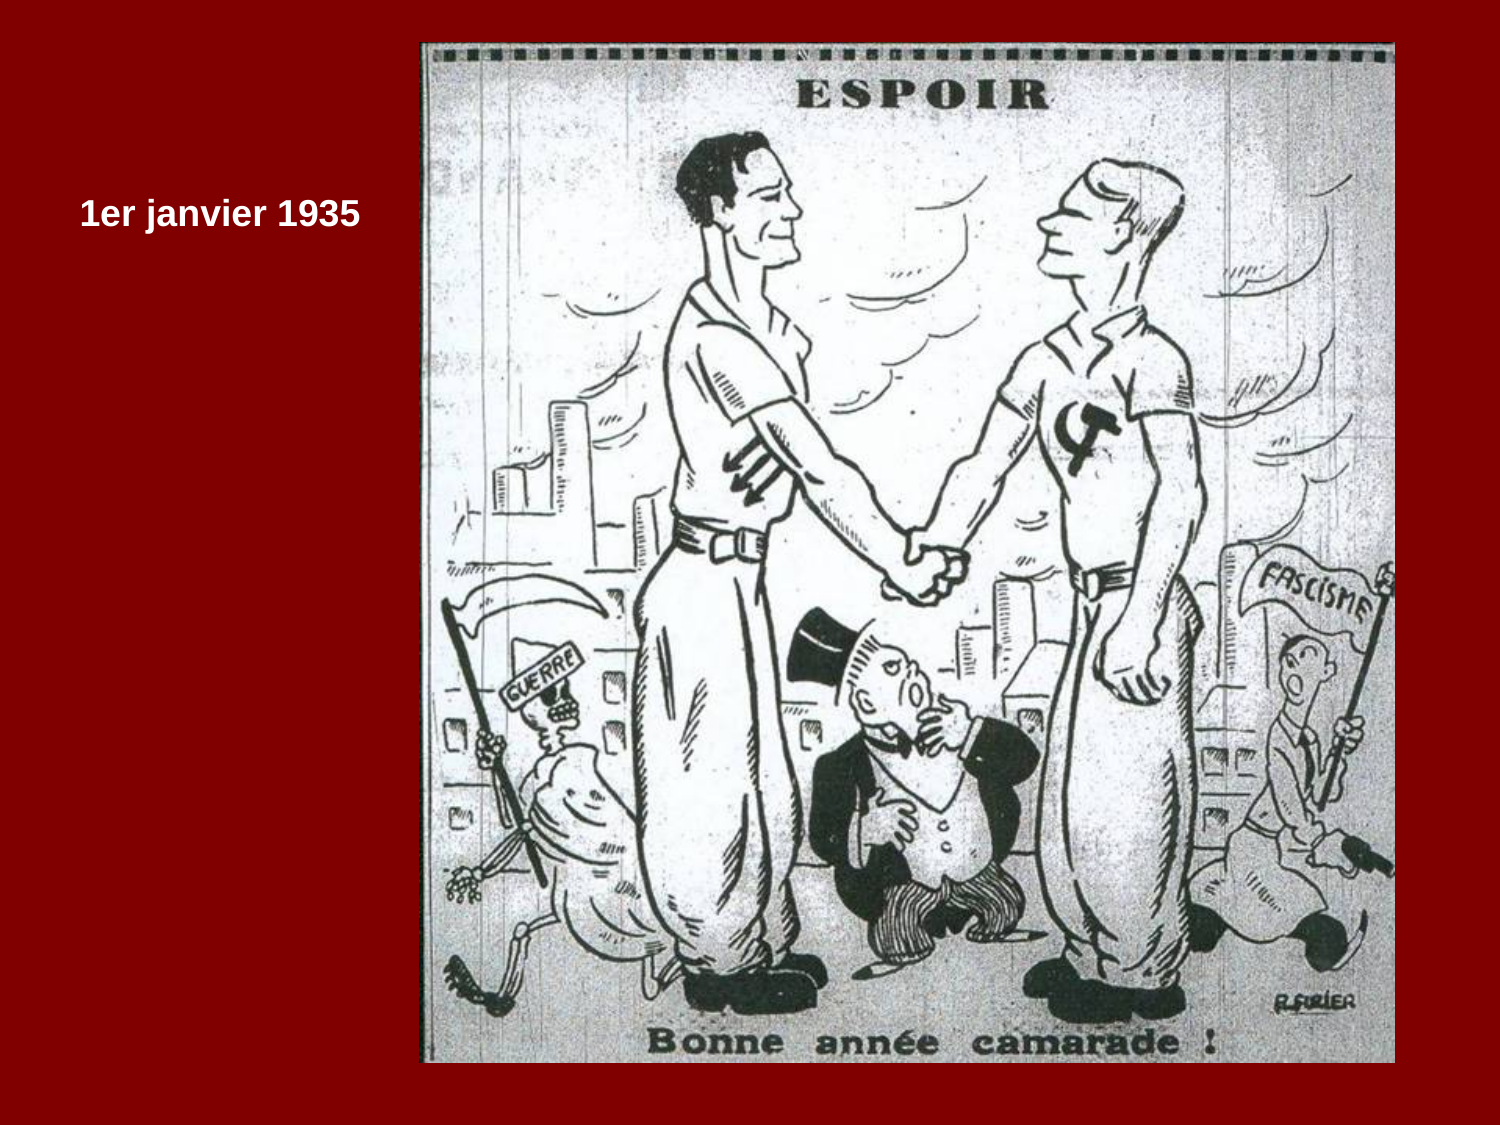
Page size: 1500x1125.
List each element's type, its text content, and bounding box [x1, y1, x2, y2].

text_box 1er janvier 1935 [64, 184, 384, 243]
picture [419, 42, 1395, 1063]
